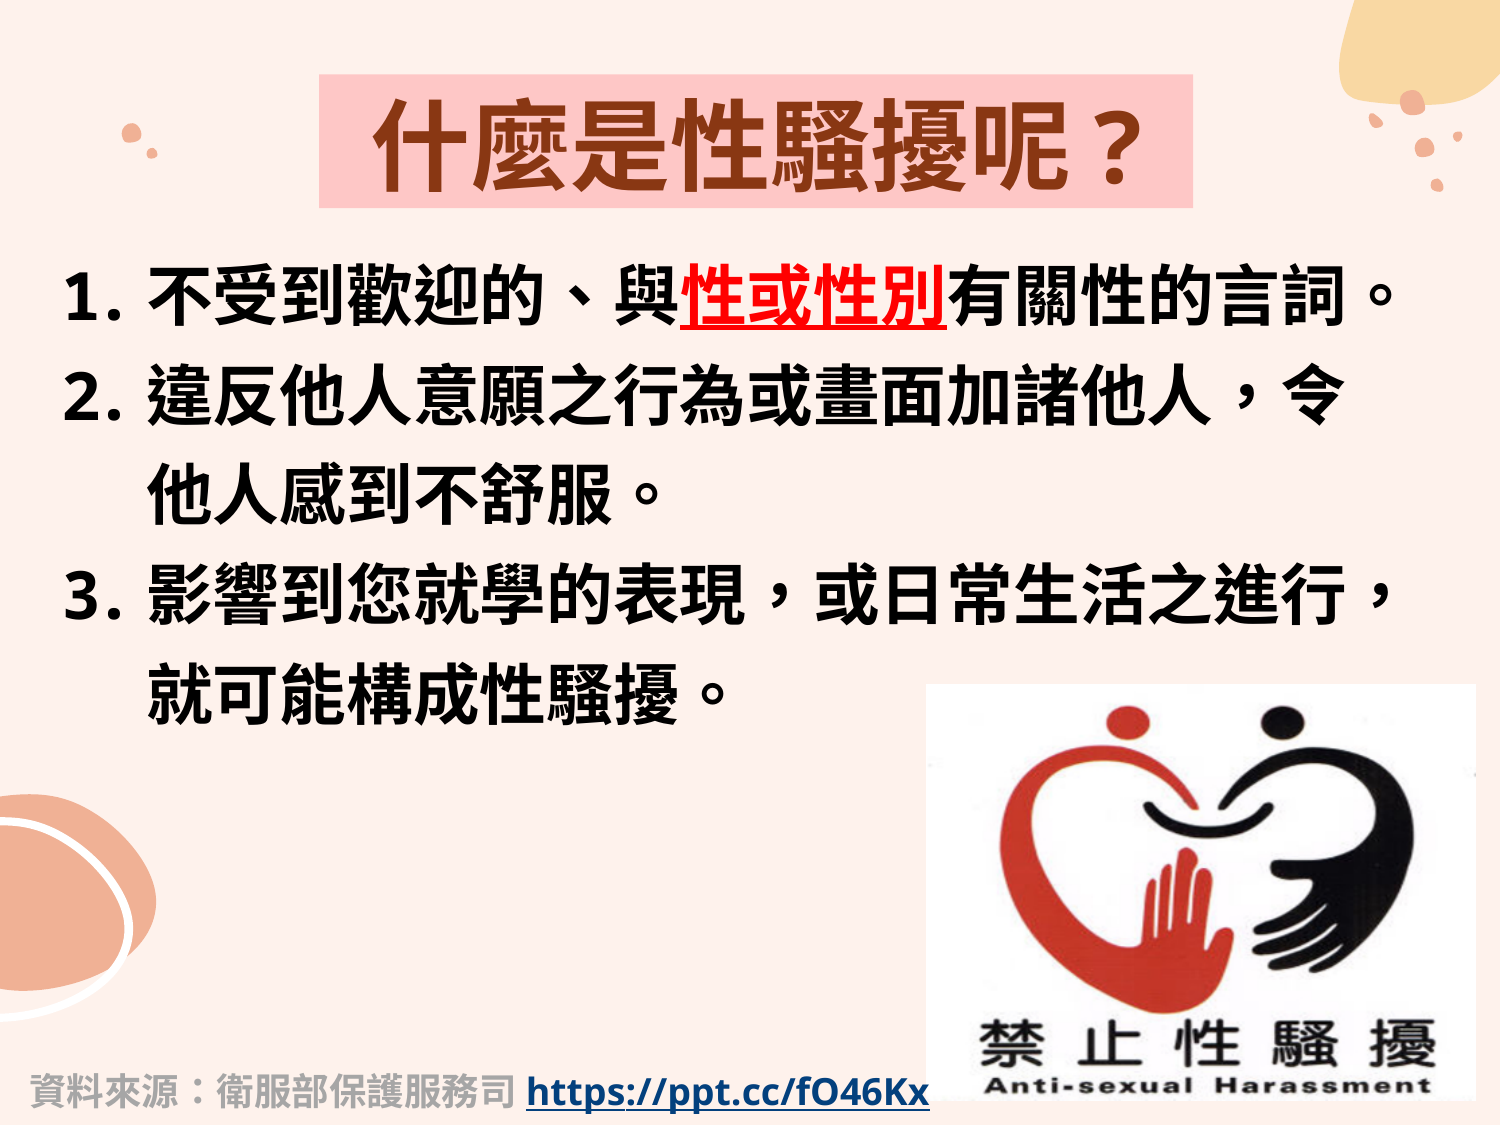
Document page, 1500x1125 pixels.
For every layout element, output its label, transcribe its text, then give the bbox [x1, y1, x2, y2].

text_box [1452, 131, 1463, 142]
text_box [121, 123, 142, 143]
text_box [1414, 137, 1435, 158]
text_box 資料來源：衛服部保護服務司https://ppt.cc/fO46Kx [14, 1060, 945, 1125]
list 不受到歡迎的、與性或性別有關性的言詞。 違反他人意願之行為或畫面加諸他人，令他人感到不舒服。 影響到您就學的表現，或日常生活之進行，就可能構成性騷擾。 [46, 218, 1429, 941]
text_box [0, 794, 157, 1019]
picture [926, 684, 1476, 1101]
text_box [1430, 178, 1444, 192]
text_box [146, 147, 158, 159]
text_box 什麼是性騷擾呢? [148, 30, 1365, 219]
text_box [1368, 113, 1384, 128]
text_box [1339, 0, 1500, 116]
